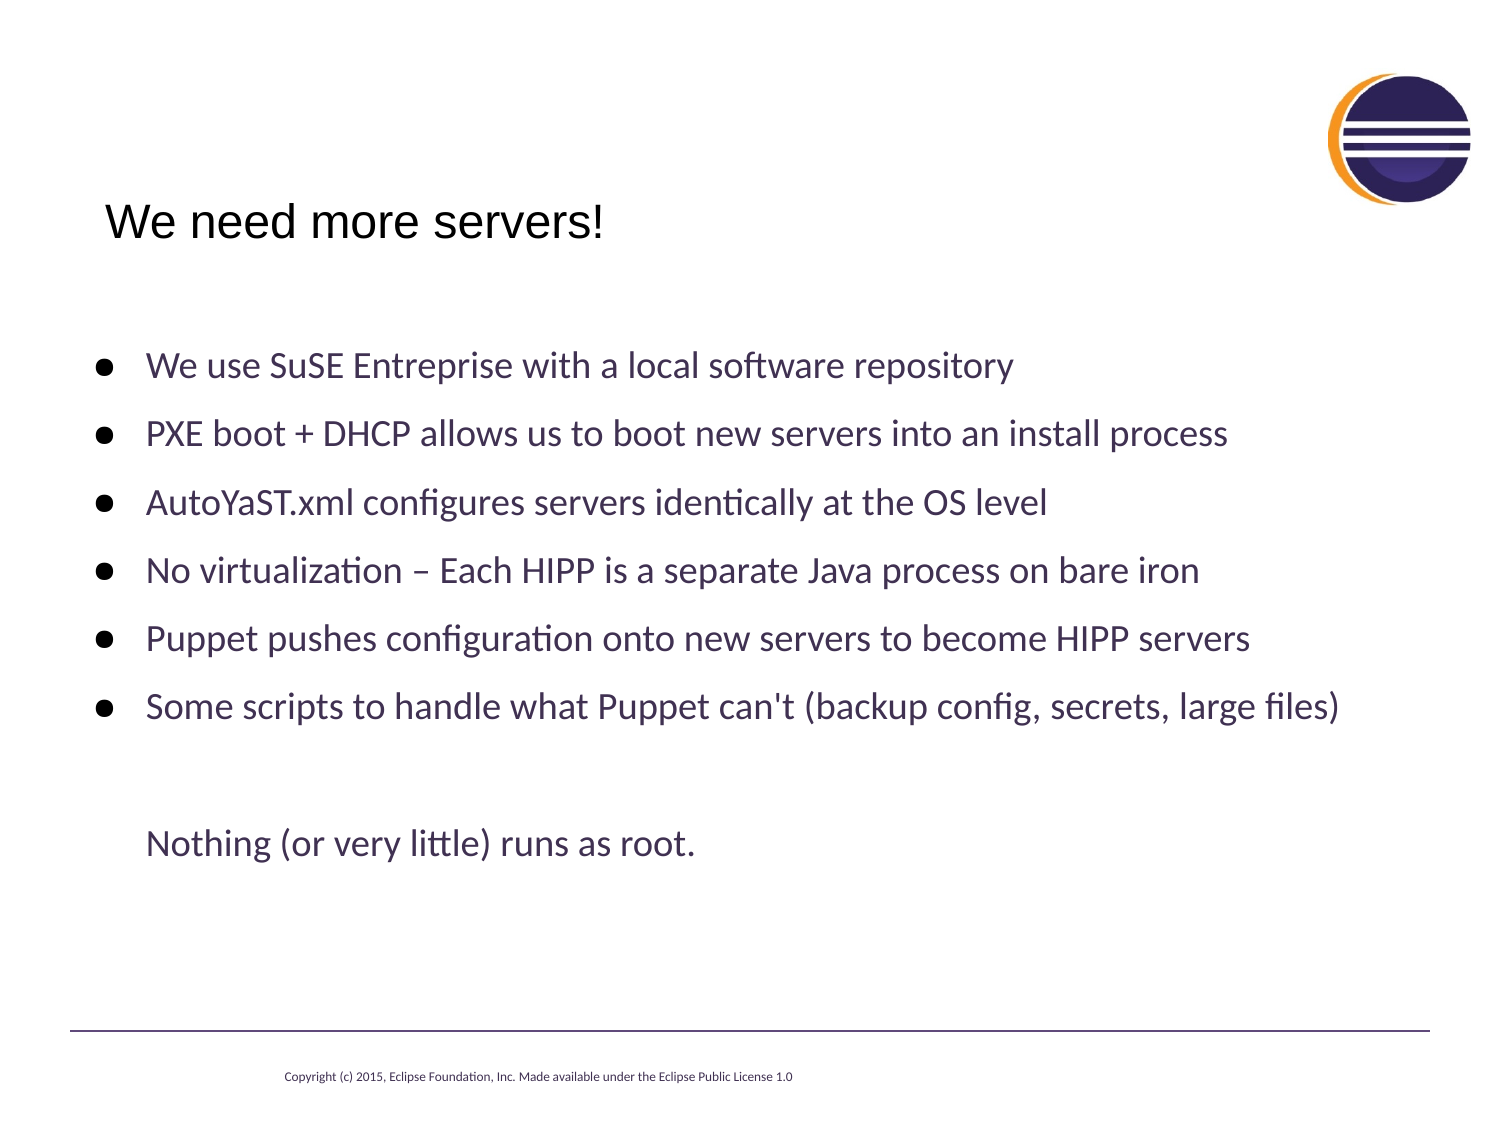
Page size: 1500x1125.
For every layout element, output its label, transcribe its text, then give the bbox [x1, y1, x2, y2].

picture [1328, 68, 1471, 210]
title We need more servers! [105, 88, 1380, 330]
list We use SuSE Entreprise with a local software repository PXE boot + DHCP allows us to boot new servers into an install process AutoYaST.xml configures servers identically at the OS level No virtualization – Each HIPP is a separate Java process on bare iron Puppet pushes configuration onto new servers to become HIPP servers Some scripts to handle what Puppet can't (backup config, secrets, large files) Nothing (or very little) runs as root. [75, 349, 1425, 916]
